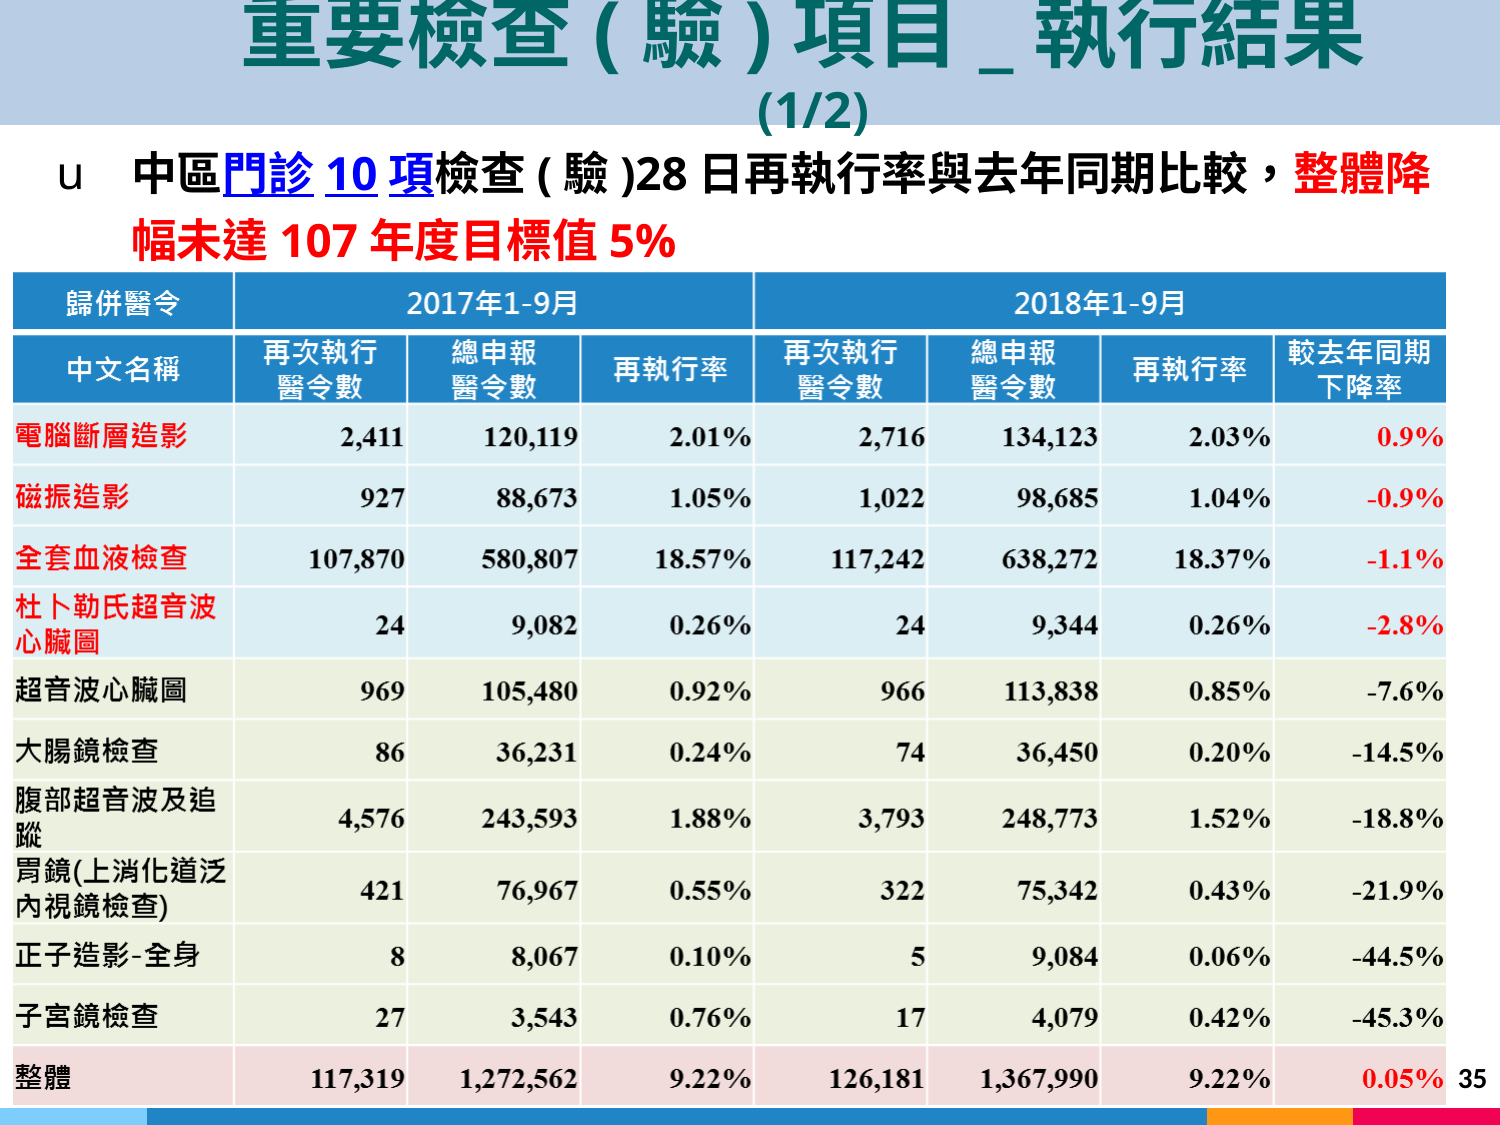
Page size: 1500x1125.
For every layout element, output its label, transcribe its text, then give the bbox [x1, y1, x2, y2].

picture [11, 271, 1447, 1113]
text_box 重要檢查(驗)項目_執行結果(1/2) [194, 0, 1432, 125]
text_box 中區門診10項檢查(驗)28日再執行率與去年同期比較，整體降幅未達107年度目標值5% [41, 125, 1471, 274]
text_box <編號> [1427, 1043, 1500, 1113]
